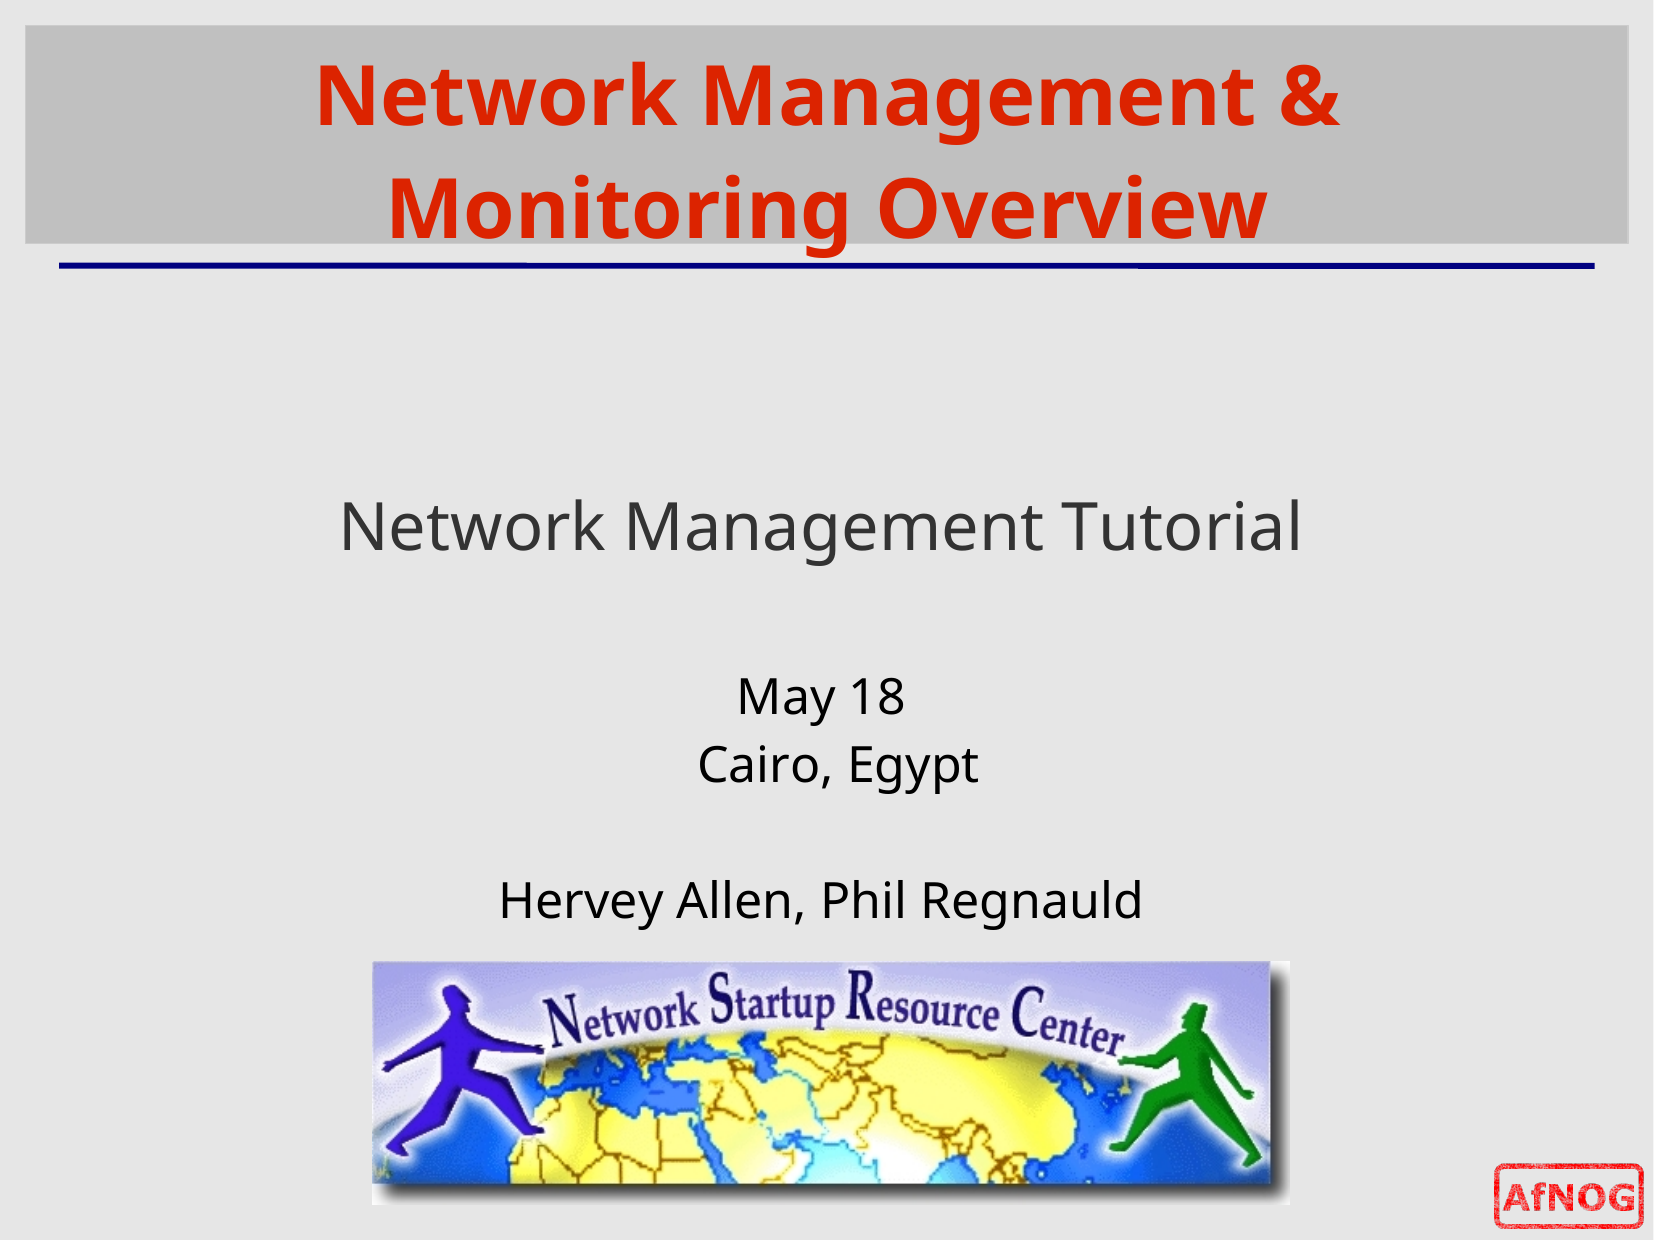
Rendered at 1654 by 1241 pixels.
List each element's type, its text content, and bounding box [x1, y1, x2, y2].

subtitle Network Management Tutorial May 18 Cairo, Egypt Hervey Allen, Phil Regnauld [84, 293, 1524, 1120]
title Network Management & Monitoring Overview [121, 46, 1534, 254]
picture [1494, 1163, 1644, 1229]
picture [372, 961, 1290, 1205]
